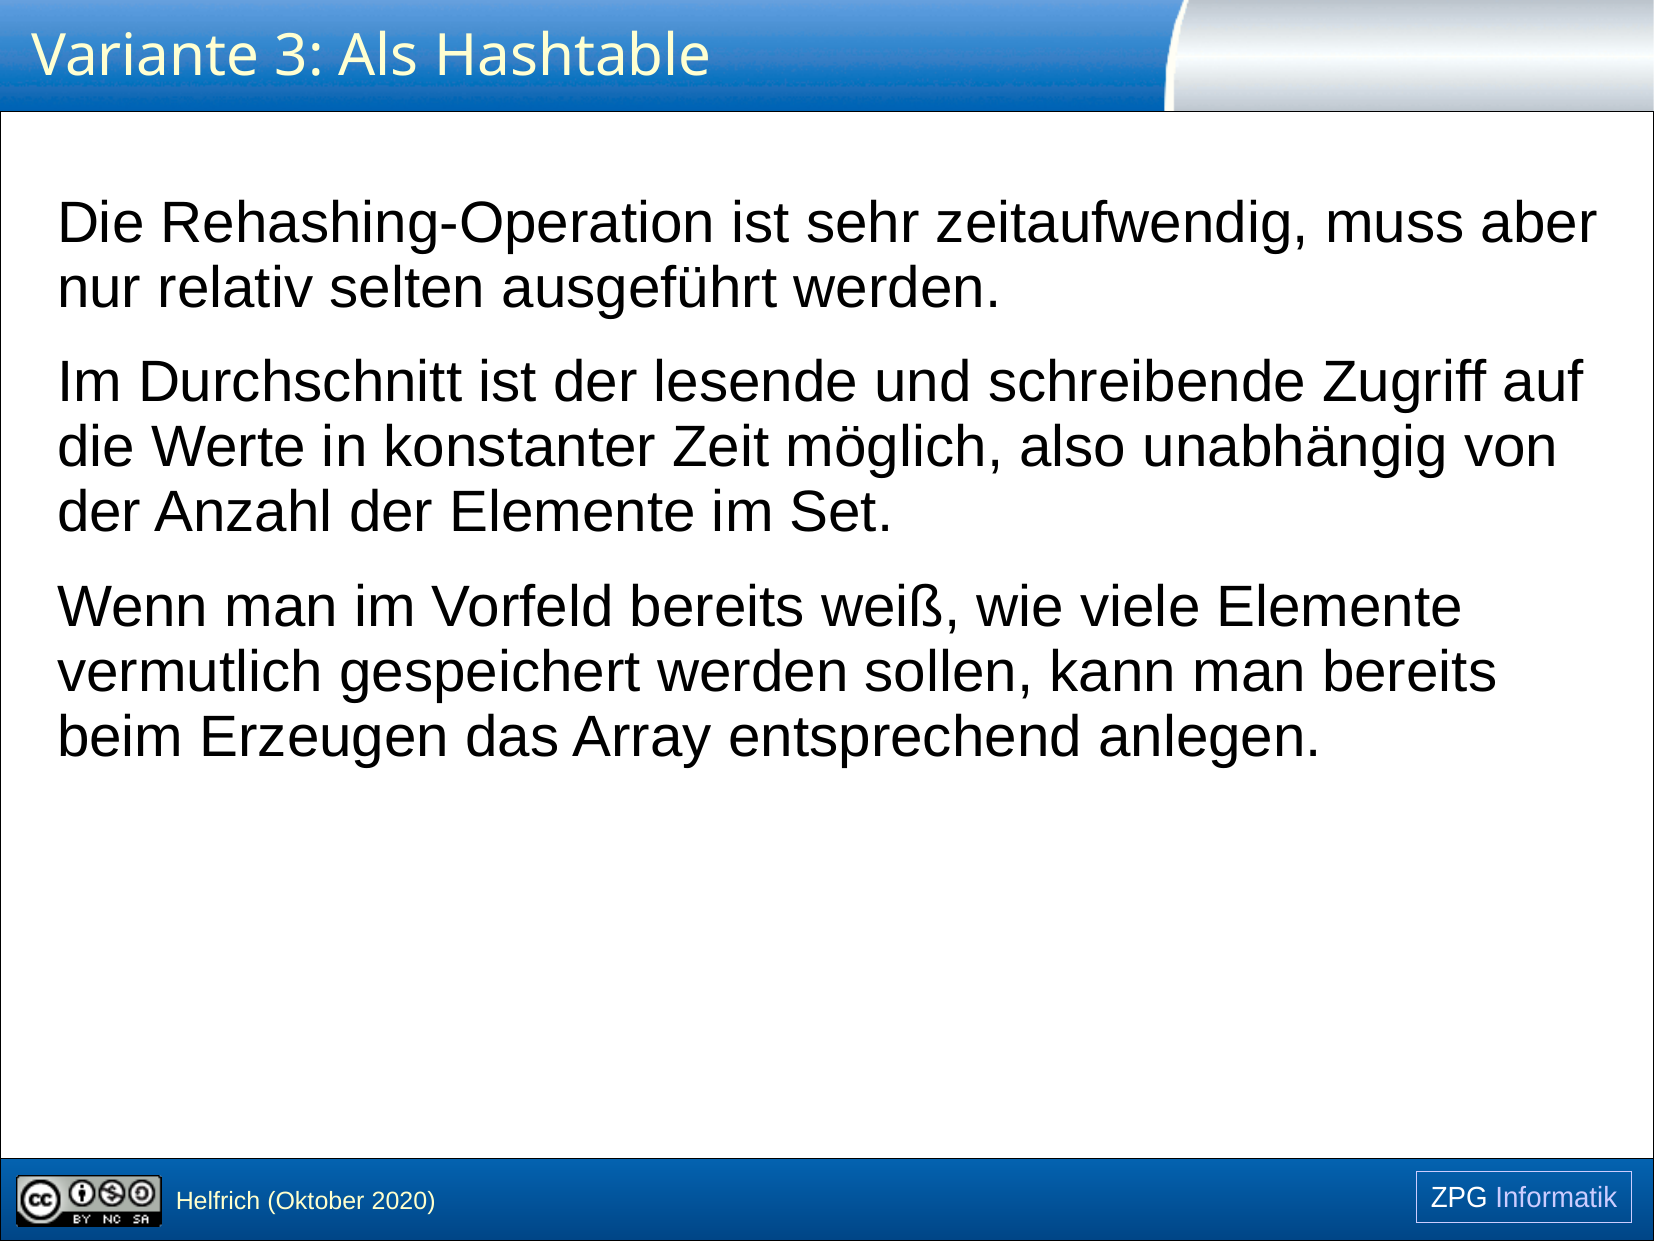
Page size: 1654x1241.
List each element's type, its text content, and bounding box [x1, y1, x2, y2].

title Variante 3: Als Hashtable [31, 14, 1151, 92]
list Die Rehashing-Operation ist sehr zeitaufwendig, muss aber nur relativ selten ausgeführt werden. Im Durchschnitt ist der lesende und schreibende Zugriff auf die Werte in konstanter Zeit möglich, also unabhängig von der Anzahl der Elemente im Set. Wenn man im Vorfeld bereits weiß, wie viele Elemente vermutlich gespeichert werden sollen, kann man bereits beim Erzeugen das Array entsprechend anlegen. [57, 189, 1605, 909]
picture [0, 0, 1654, 111]
picture [16, 1175, 162, 1227]
